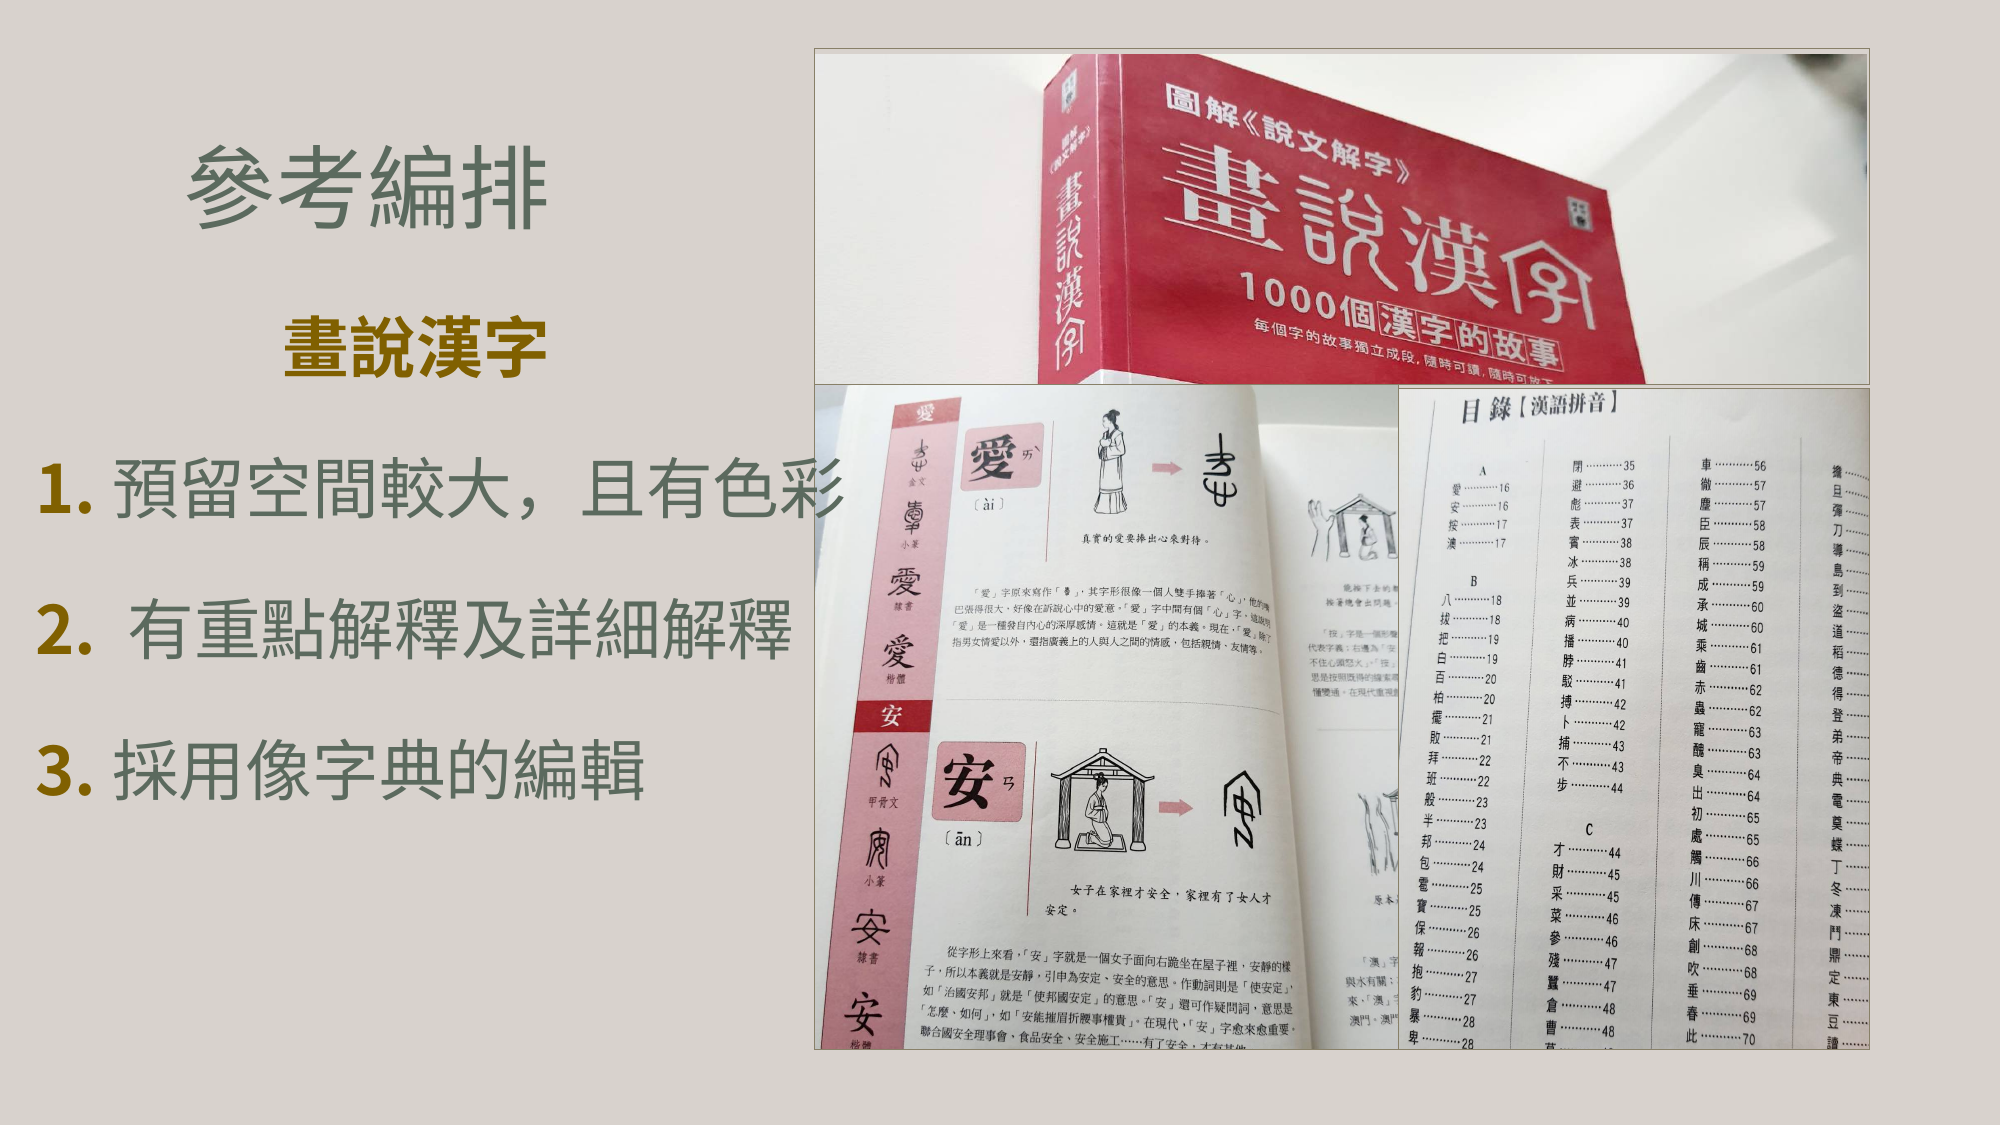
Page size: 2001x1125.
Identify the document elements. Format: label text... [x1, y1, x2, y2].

picture [814, 48, 1870, 1050]
list 畫說漢字 1.預留空間較大，且有色彩 2. 有重點解釋及詳細解釋 3.採用像字典的編輯 [20, 258, 899, 1050]
title 參考編排 [168, 76, 815, 297]
